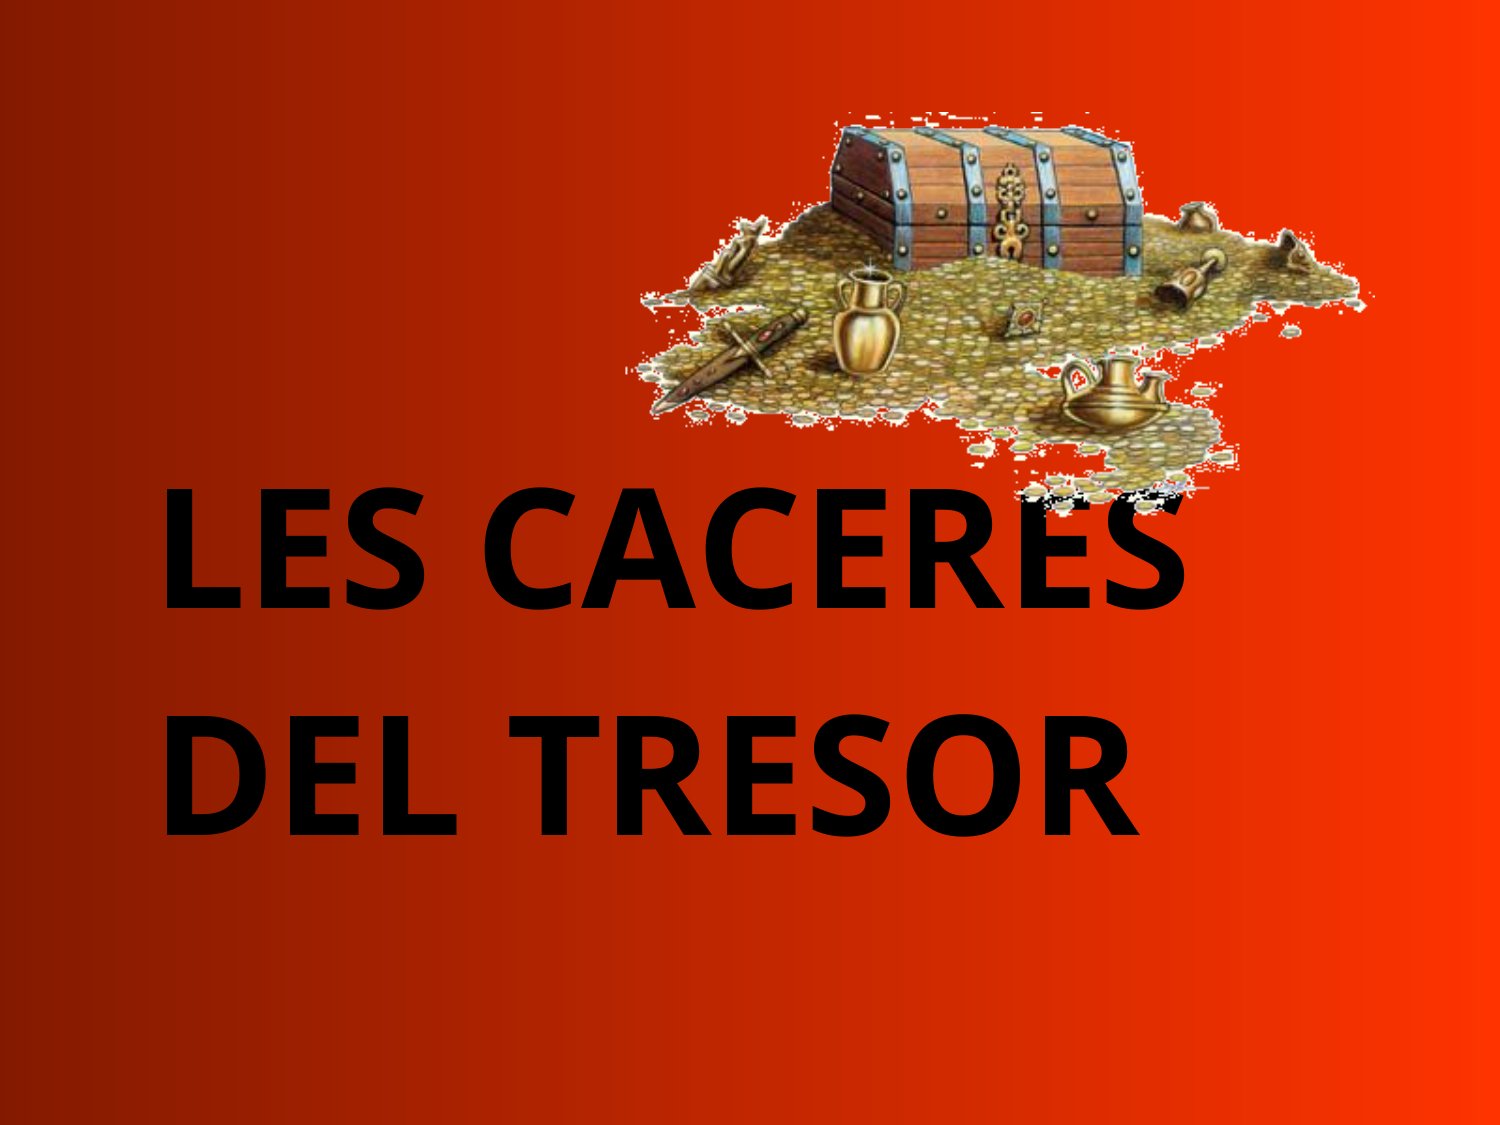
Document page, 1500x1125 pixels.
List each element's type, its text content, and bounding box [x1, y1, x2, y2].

text_box LES CACERES DEL TRESOR [137, 624, 1293, 691]
picture [624, 112, 1375, 526]
